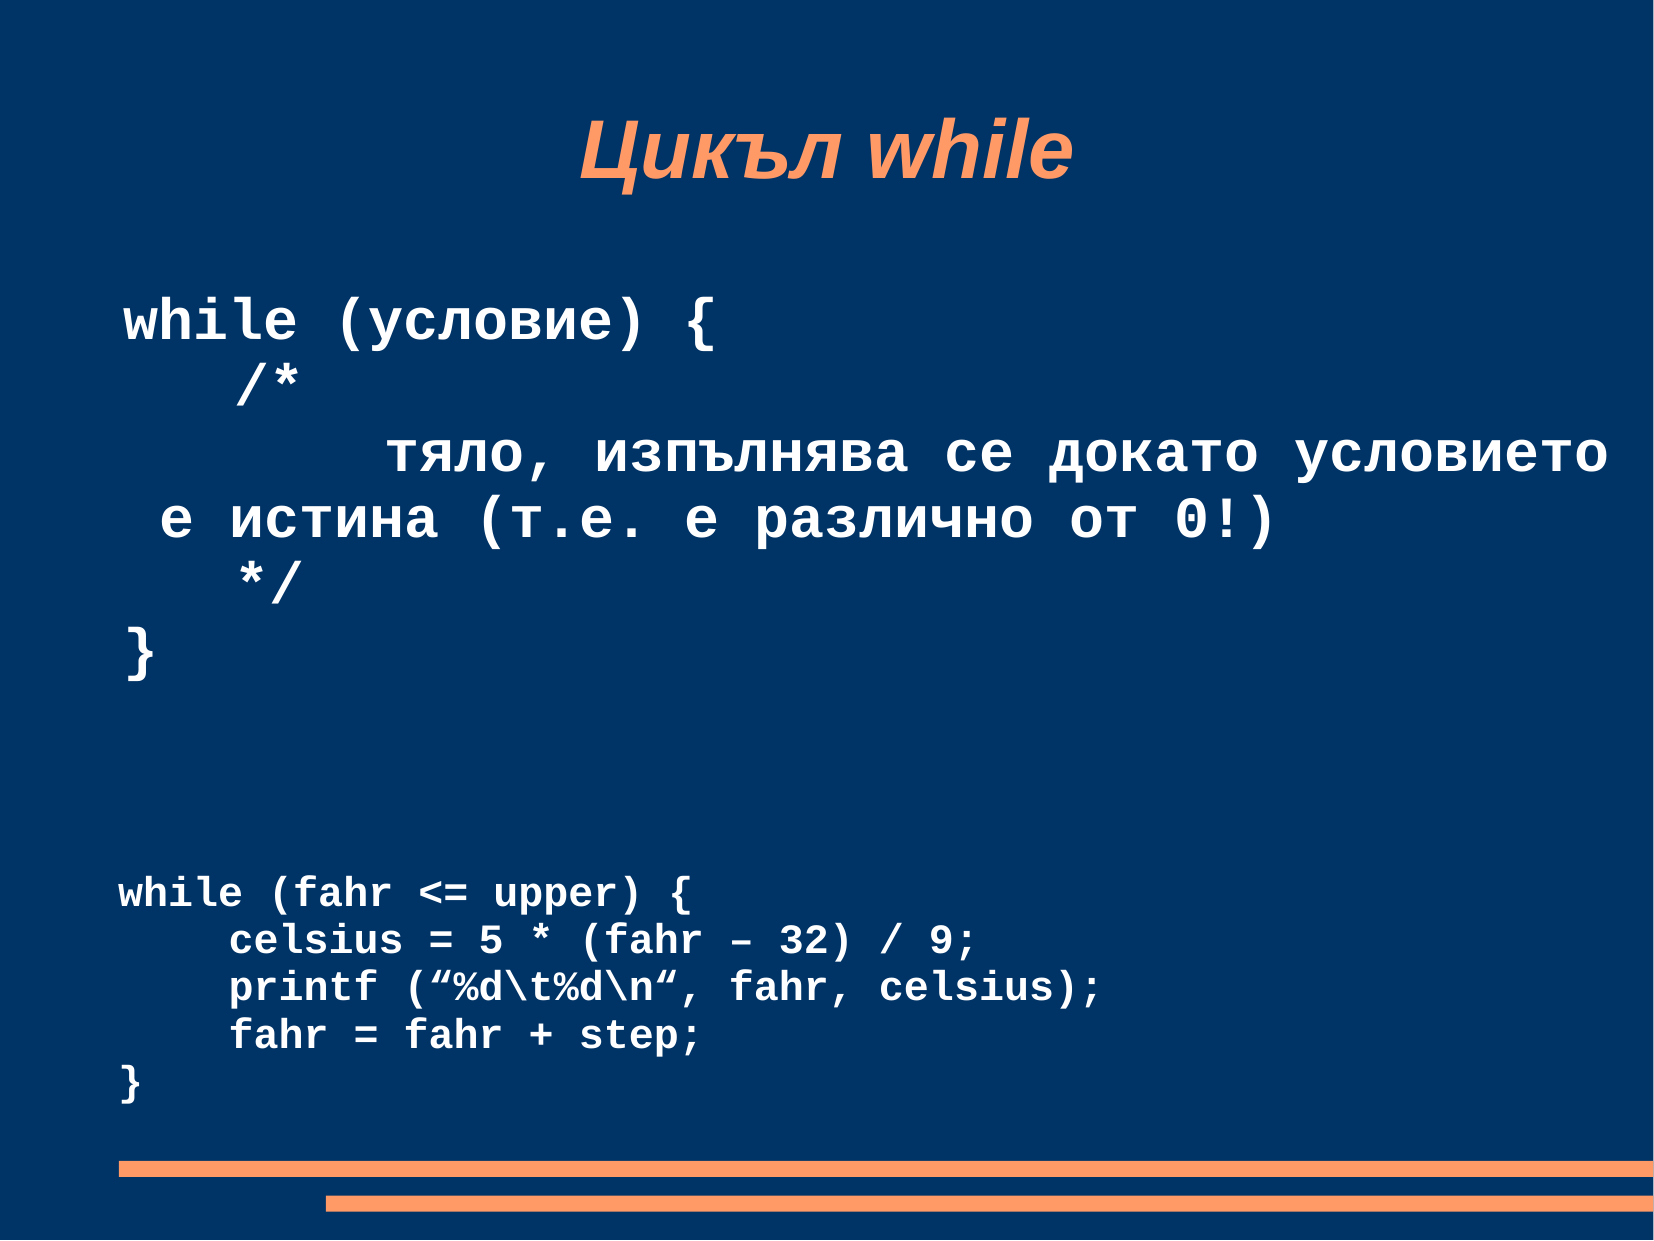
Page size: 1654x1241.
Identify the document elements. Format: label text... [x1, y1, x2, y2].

title Цикъл while [121, 46, 1534, 254]
subtitle while (условие) { /* тяло, изпълнява се докато условието е истина (т.е. е различно от 0!) */ } [88, 289, 1625, 689]
text_box while (fahr <= upper) { celsius = 5 * (fahr – 32) / 9; printf (“%d\t%d\n“, fahr, celsius); fahr = fahr + step; } [118, 787, 1501, 1145]
